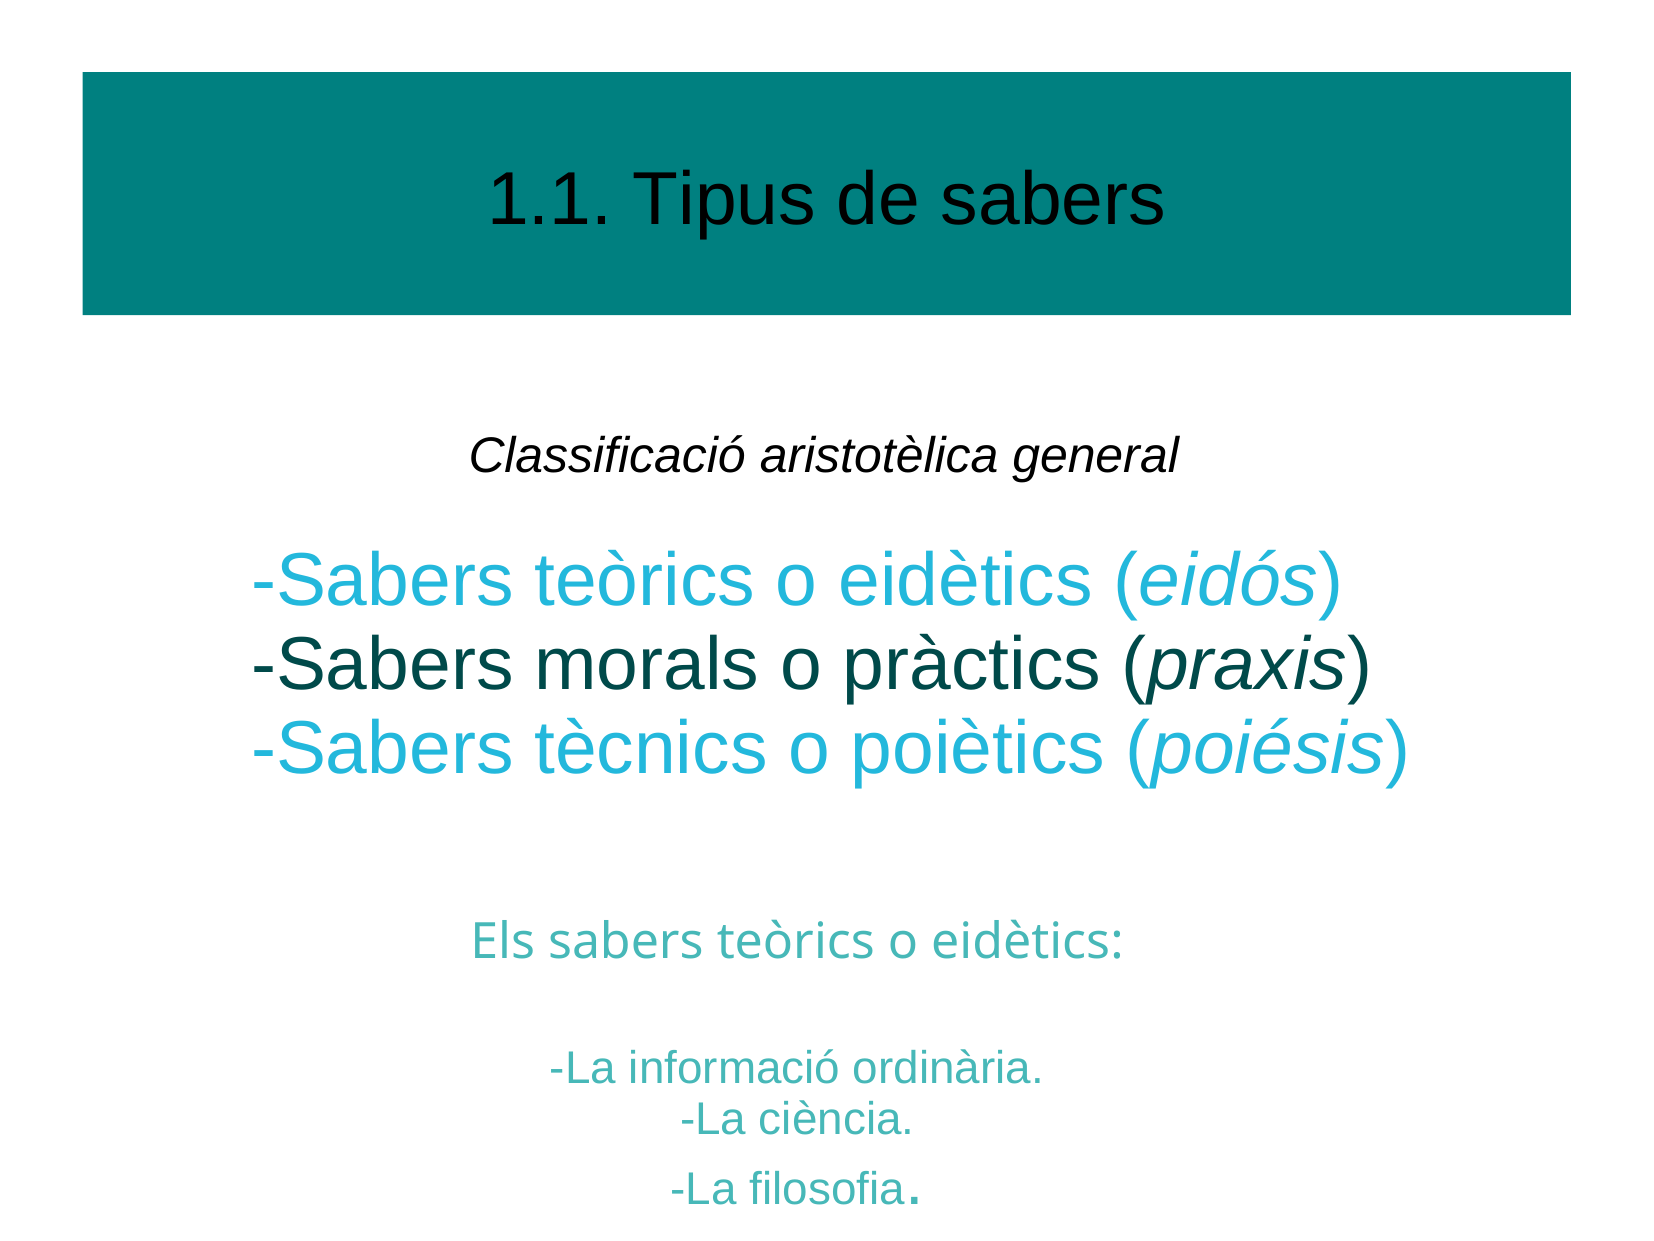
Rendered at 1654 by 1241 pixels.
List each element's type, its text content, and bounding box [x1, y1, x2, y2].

text_box Els sabers teòrics o eidètics: -La informació ordinària. -La ciència. -La filosofia. [383, 885, 1211, 1238]
title 1.1. Tipus de sabers [82, 72, 1571, 316]
subtitle Classificació aristotèlica general [82, 290, 1565, 621]
text_box -Sabers teòrics o eidètics (eidós) -Sabers morals o pràctics (praxis) -Sabers tècnics o poiètics (poiésis) [236, 530, 1625, 827]
